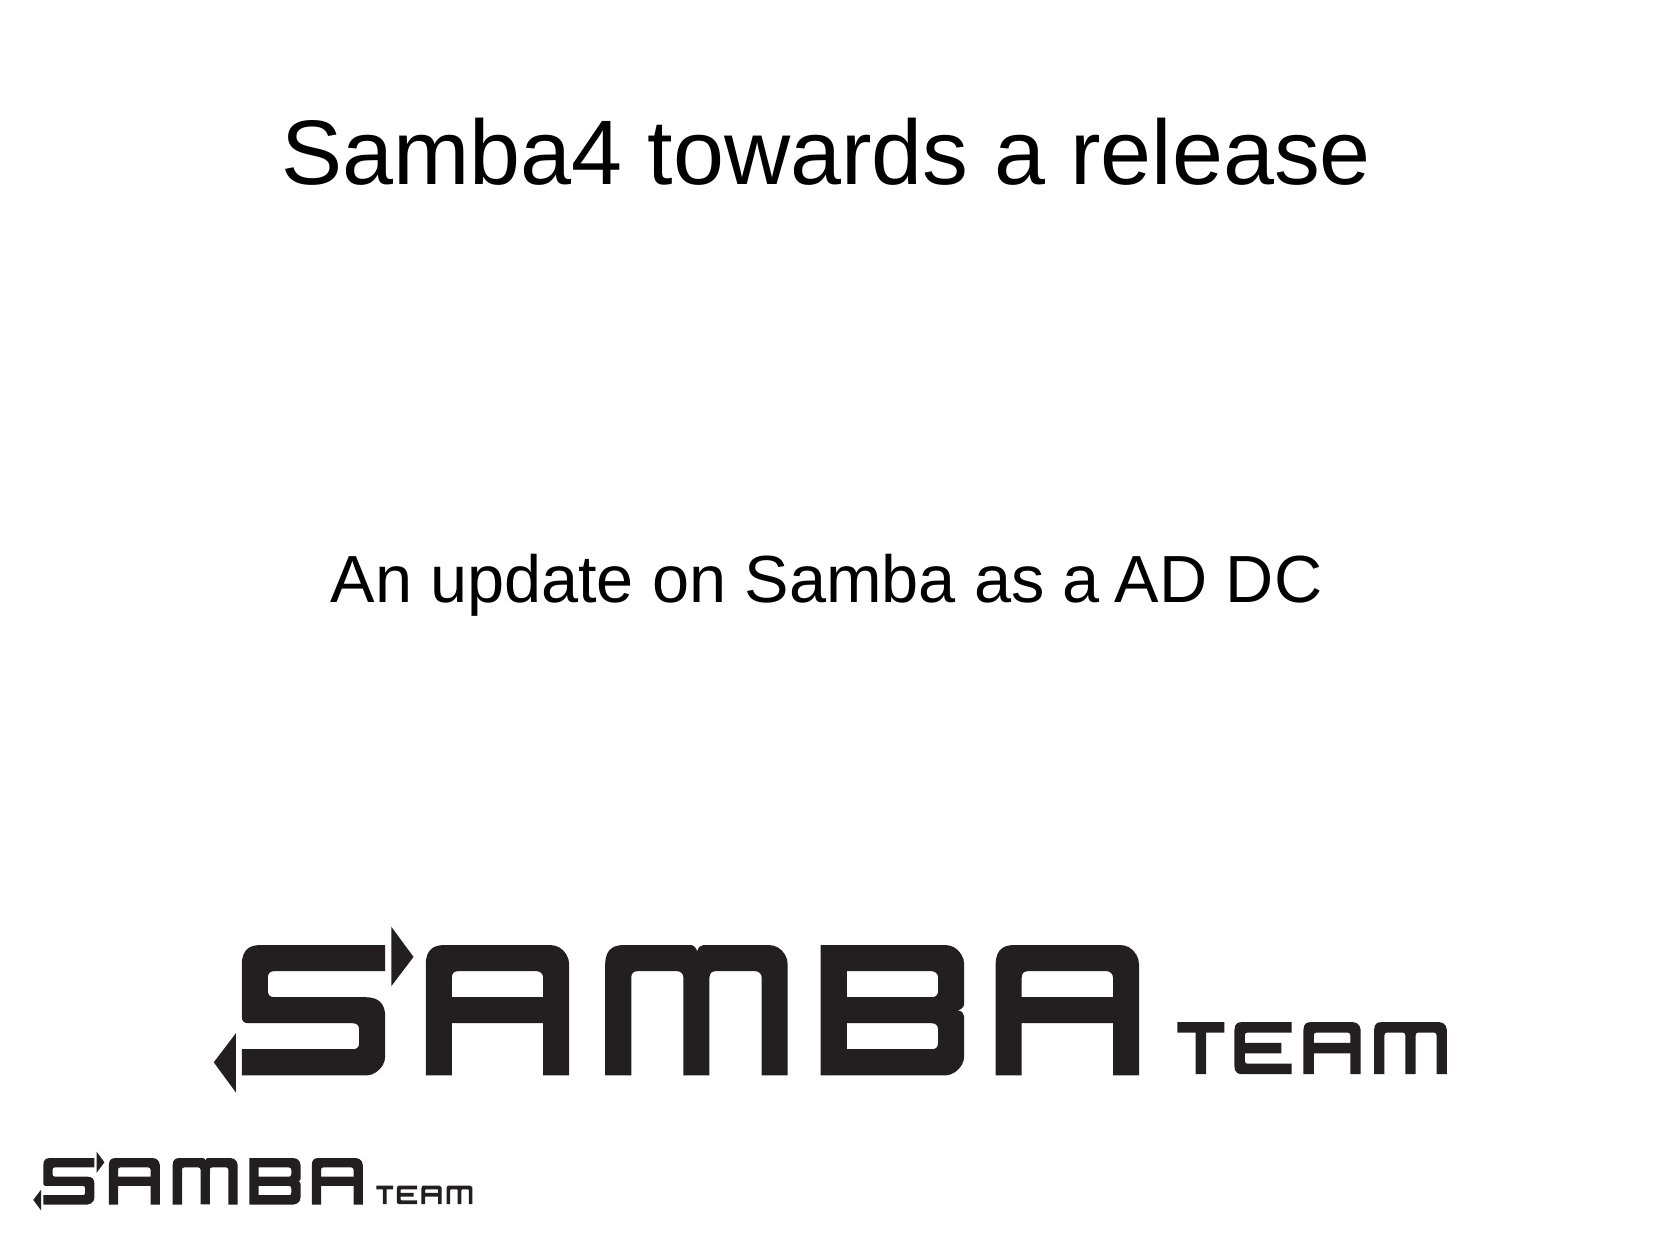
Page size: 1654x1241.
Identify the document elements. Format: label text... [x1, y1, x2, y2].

subtitle An update on Samba as a AD DC [82, 49, 1571, 1109]
picture [213, 926, 1447, 1093]
